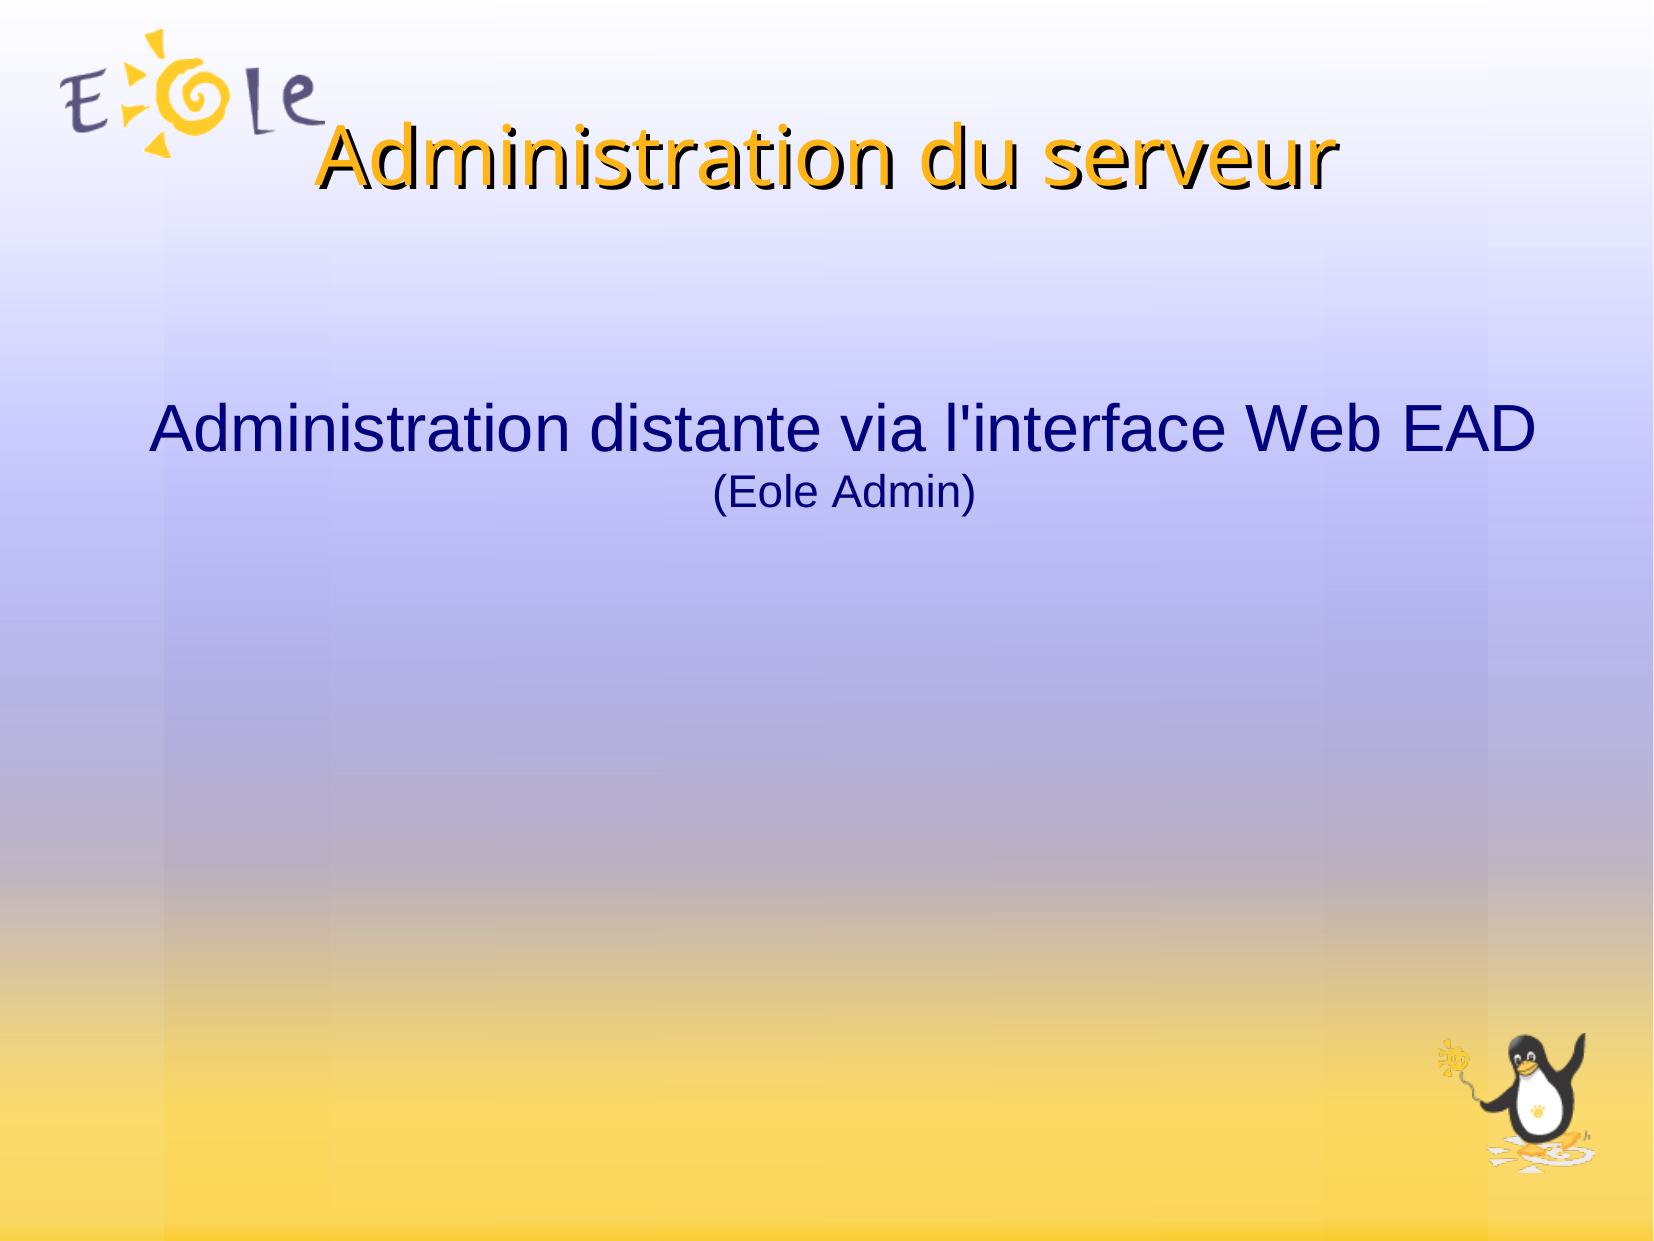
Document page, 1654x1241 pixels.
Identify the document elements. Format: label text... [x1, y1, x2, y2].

title Administration du serveur [82, 49, 1571, 257]
picture [0, 0, 1654, 1241]
text_box Administration distante via l'interface Web EAD (Eole Admin) [88, 383, 1565, 1004]
